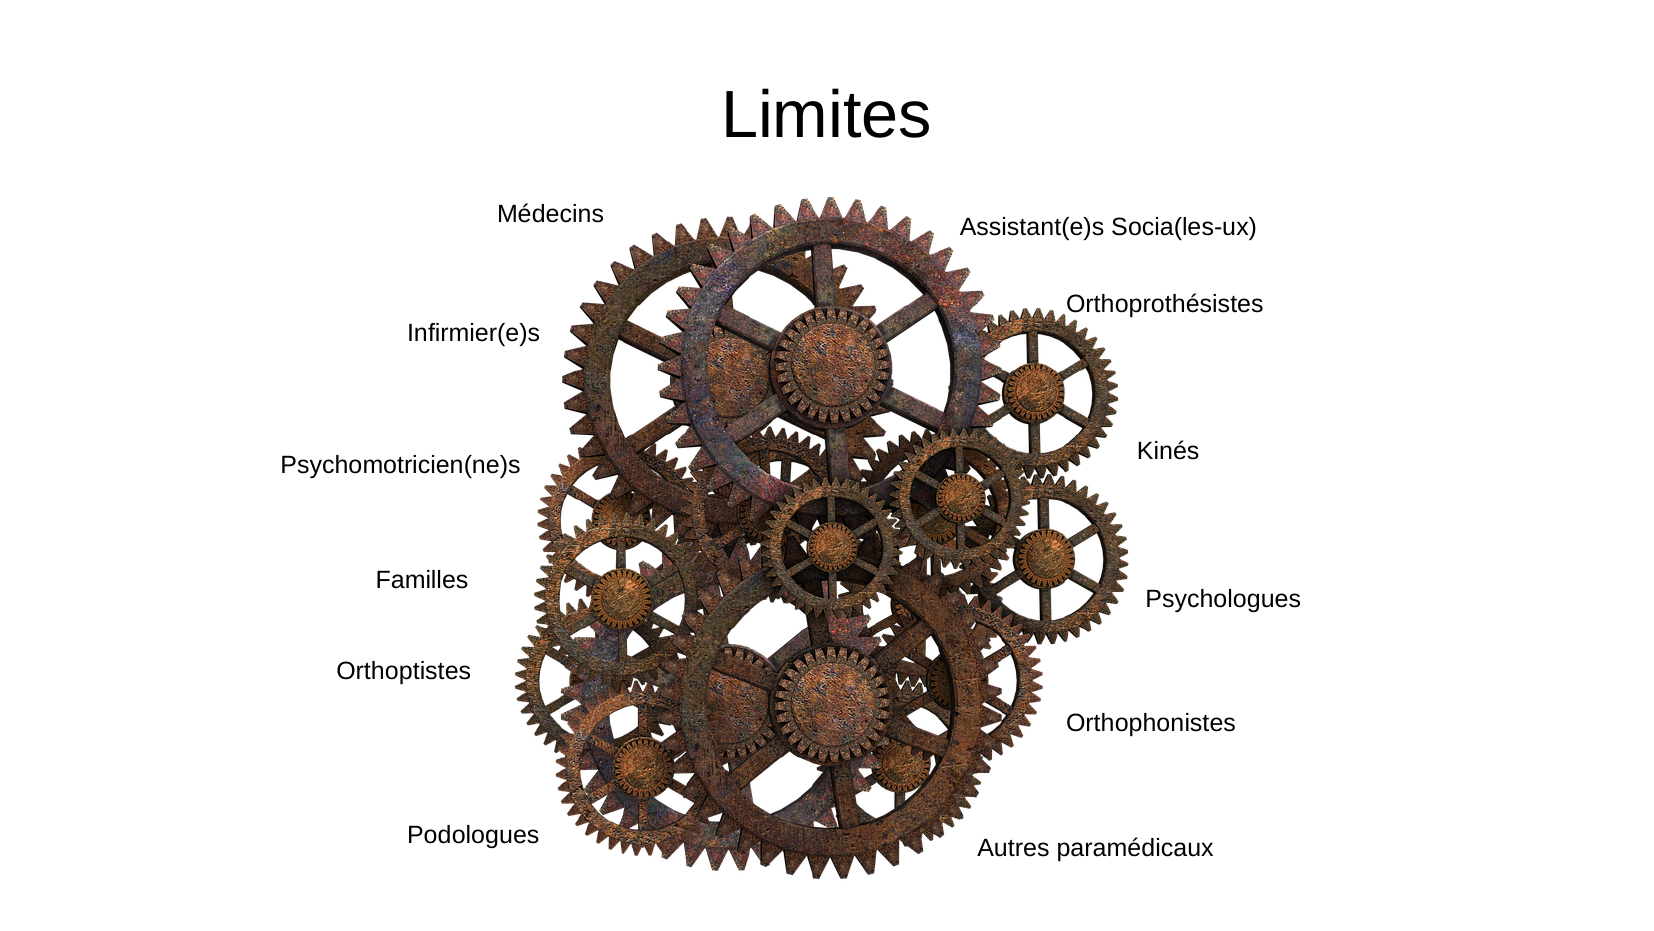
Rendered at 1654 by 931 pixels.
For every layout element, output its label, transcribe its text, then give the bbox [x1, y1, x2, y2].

title Limites [82, 37, 1571, 193]
text_box Familles [360, 558, 539, 602]
text_box Assistant(e)s Socia(les-ux) [944, 205, 1300, 276]
text_box Orthoptistes [321, 649, 550, 693]
text_box Médecins [482, 192, 680, 236]
text_box Kinés [1122, 429, 1290, 473]
text_box Orthoprothésistes [1051, 281, 1279, 325]
picture [372, 177, 1317, 886]
text_box Psychomotricien(ne)s [265, 442, 562, 514]
text_box Orthophonistes [1051, 701, 1279, 745]
text_box Autres paramédicaux [962, 826, 1317, 898]
text_box Infirmier(e)s [392, 311, 621, 355]
text_box Podologues [392, 813, 621, 857]
text_box Psychologues [1130, 577, 1359, 621]
